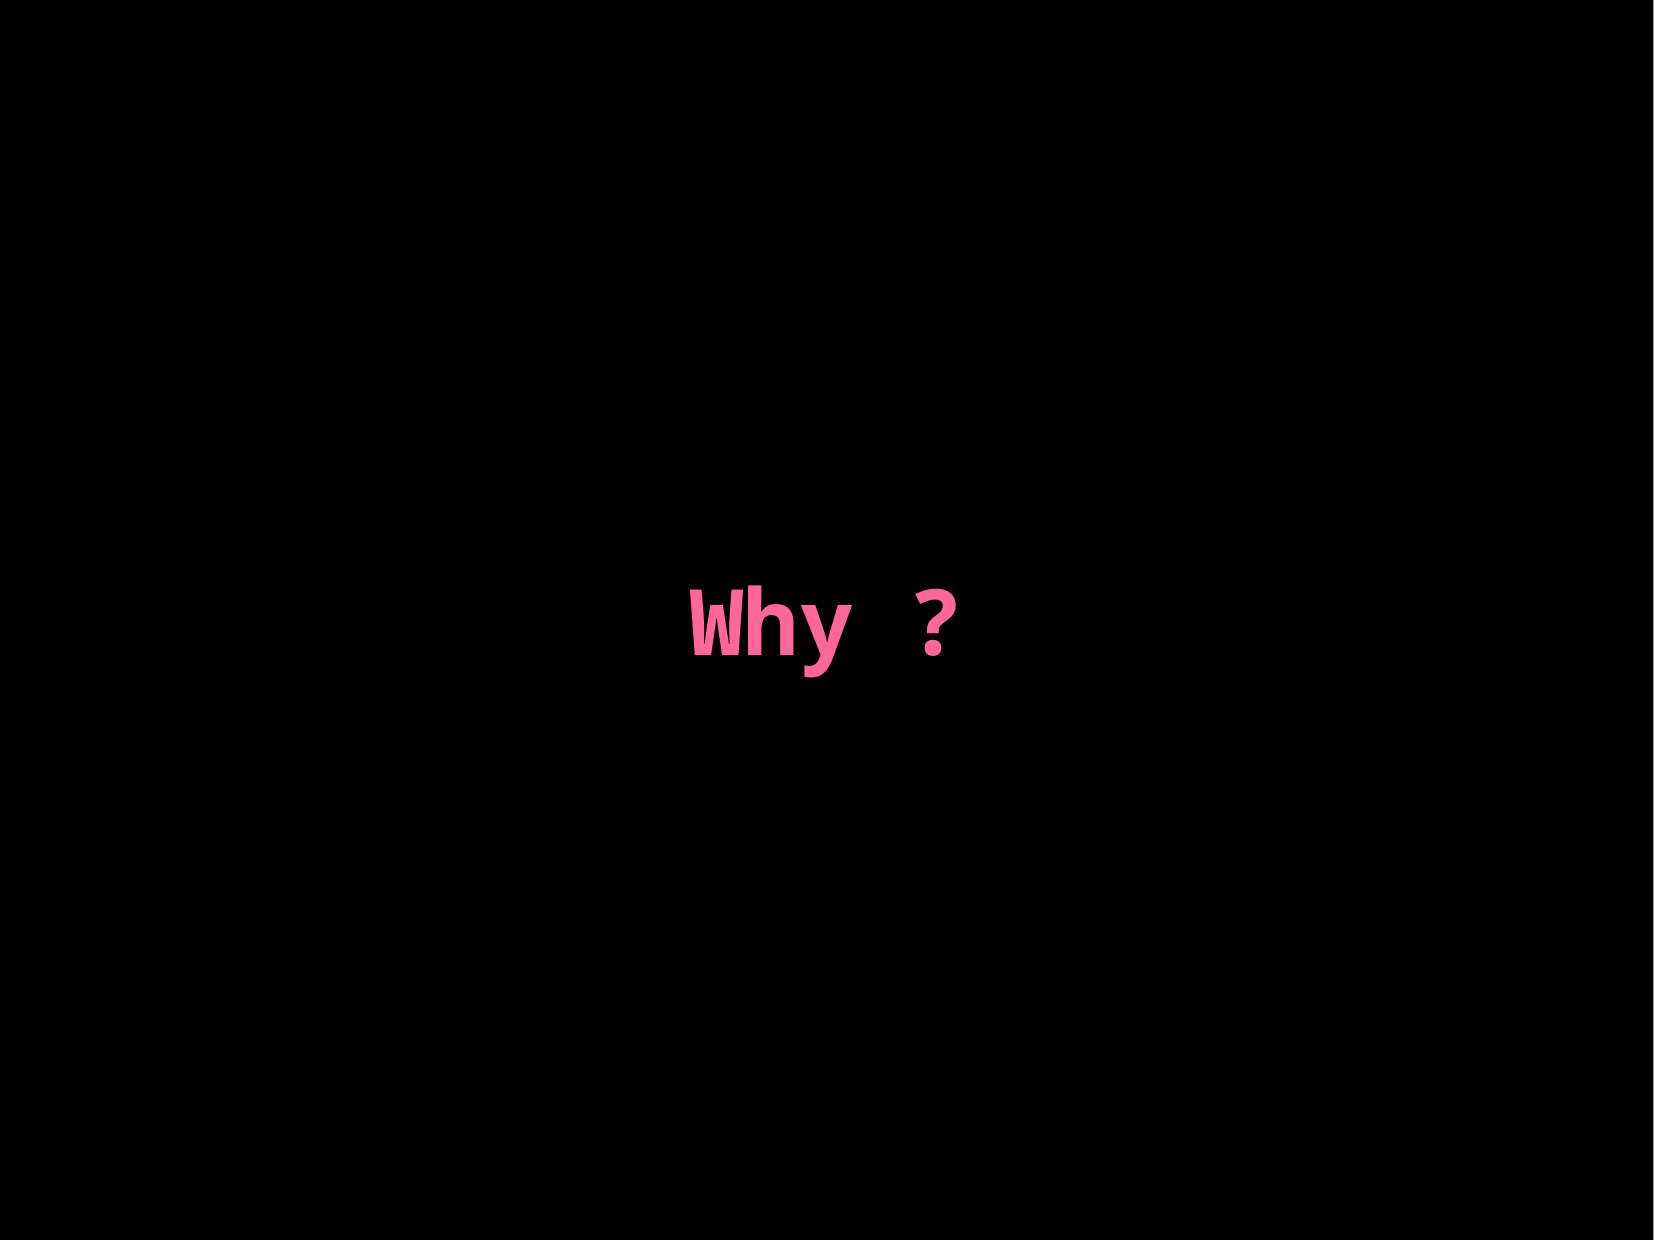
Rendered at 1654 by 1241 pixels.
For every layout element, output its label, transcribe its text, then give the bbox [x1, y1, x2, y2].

title Why ? [82, 310, 1571, 930]
